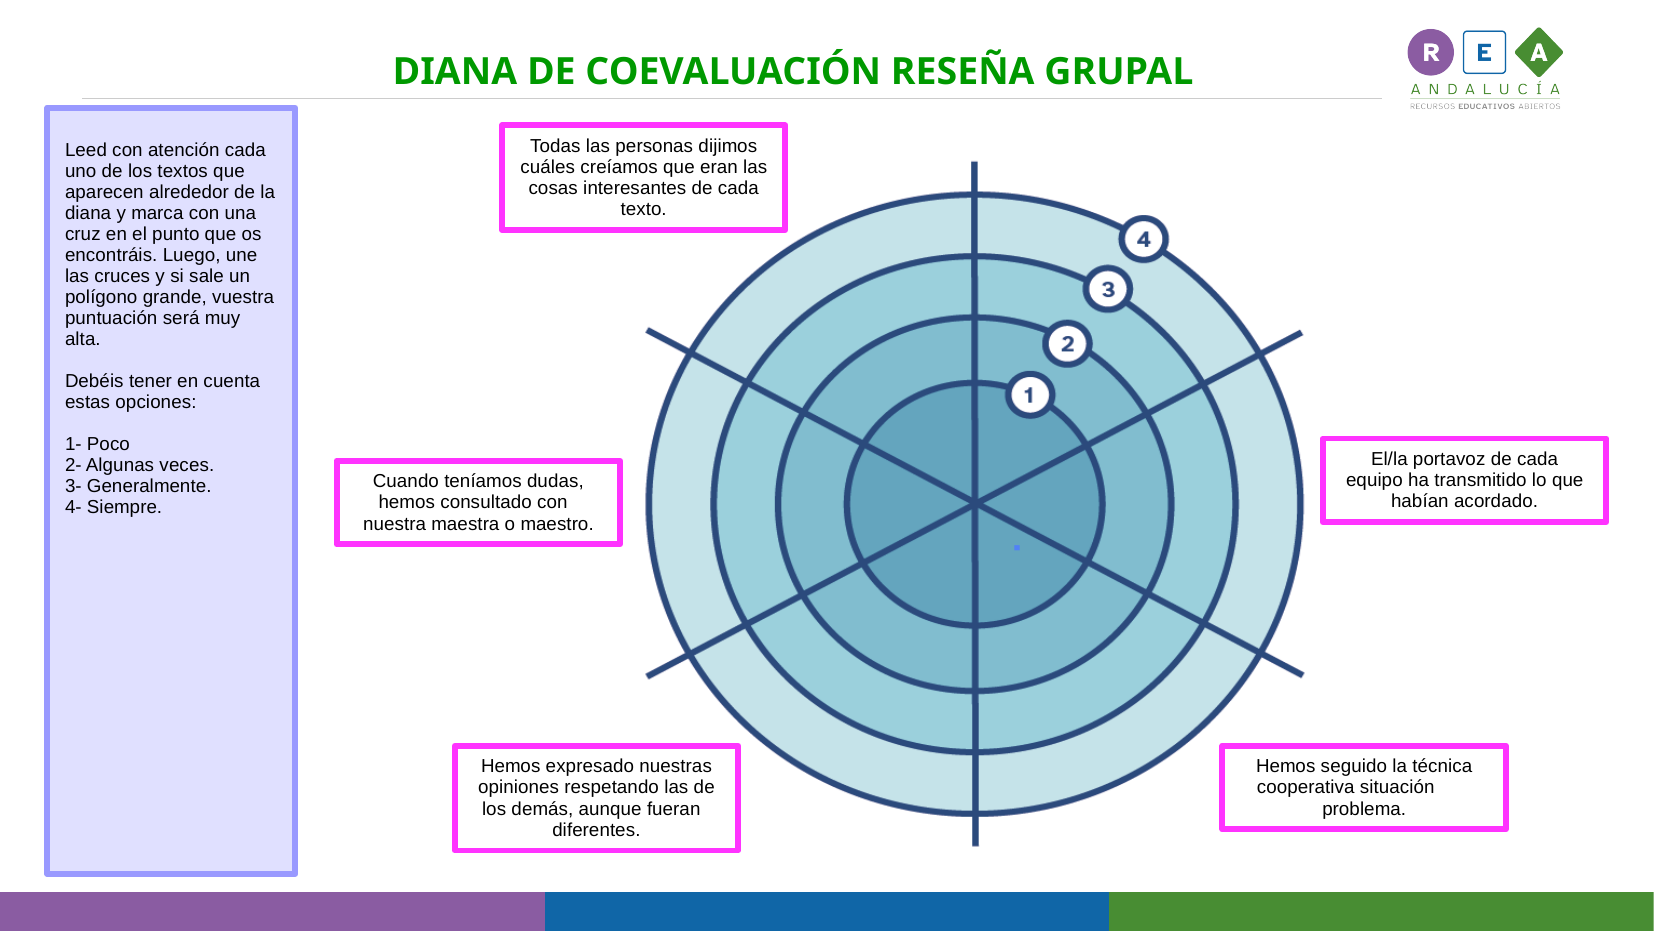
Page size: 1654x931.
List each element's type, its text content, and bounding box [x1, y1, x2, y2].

text_box DIANA DE COEVALUACIÓN RESEÑA GRUPAL [377, 37, 1287, 95]
picture [584, 129, 1353, 866]
text_box Todas las personas dijimos cuáles creíamos que eran las cosas interesantes de cada texto. [501, 125, 786, 231]
text_box Leed con atención cada uno de los textos que aparecen alrededor de la diana y marca con una cruz en el punto que os encontráis. Luego, une las cruces y si sale un polígono grande, vuestra puntuación será muy alta. Debéis tener en cuenta estas opciones: 1- Poco 2- Algunas veces. 3- Generalmente. 4- Siempre. [47, 107, 296, 875]
text_box Hemos expresado nuestras opiniones respetando las de los demás, aunque fueran diferentes. [454, 745, 739, 851]
text_box Hemos seguido la técnica cooperativa situación problema. [1222, 745, 1506, 830]
text_box El/la portavoz de cada equipo ha transmitido lo que habían acordado. [1322, 438, 1607, 523]
picture [1400, 0, 1571, 154]
text_box Cuando teníamos dudas, hemos consultado con nuestra maestra o maestro. [336, 460, 621, 545]
